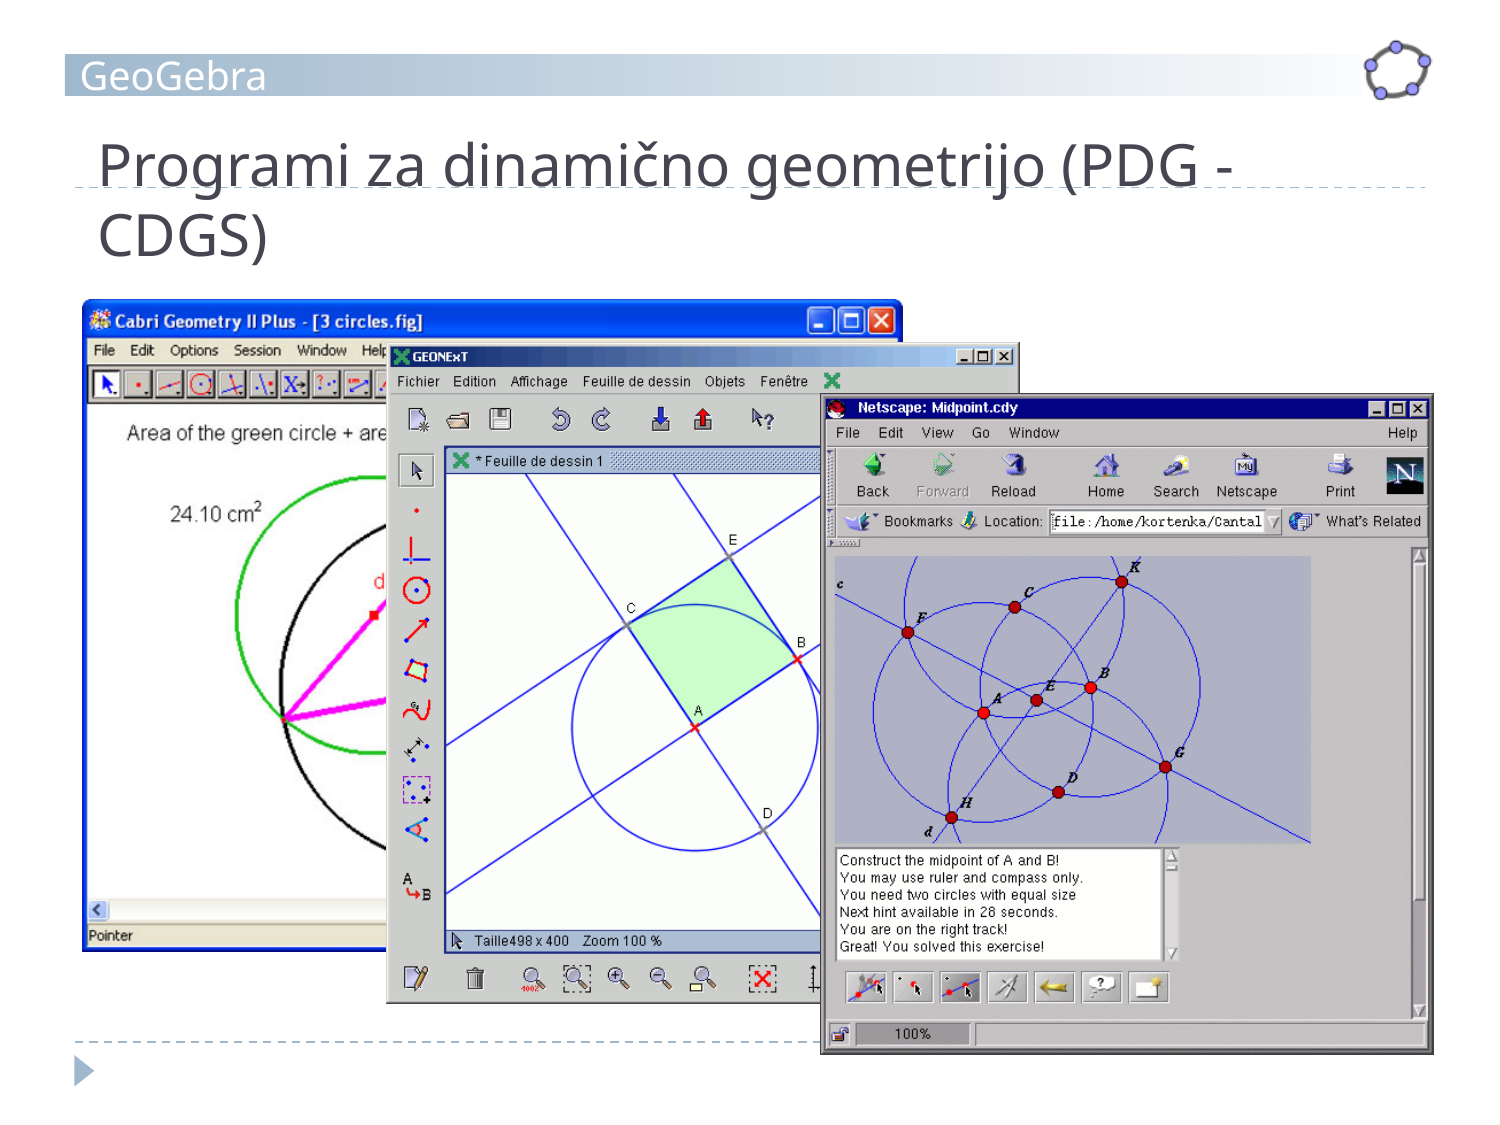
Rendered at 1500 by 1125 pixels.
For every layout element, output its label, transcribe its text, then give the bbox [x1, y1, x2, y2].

picture [1362, 35, 1434, 103]
title Programi za dinamično geometrijo (PDG - CDGS) [82, 113, 1432, 277]
picture [82, 299, 1434, 1055]
